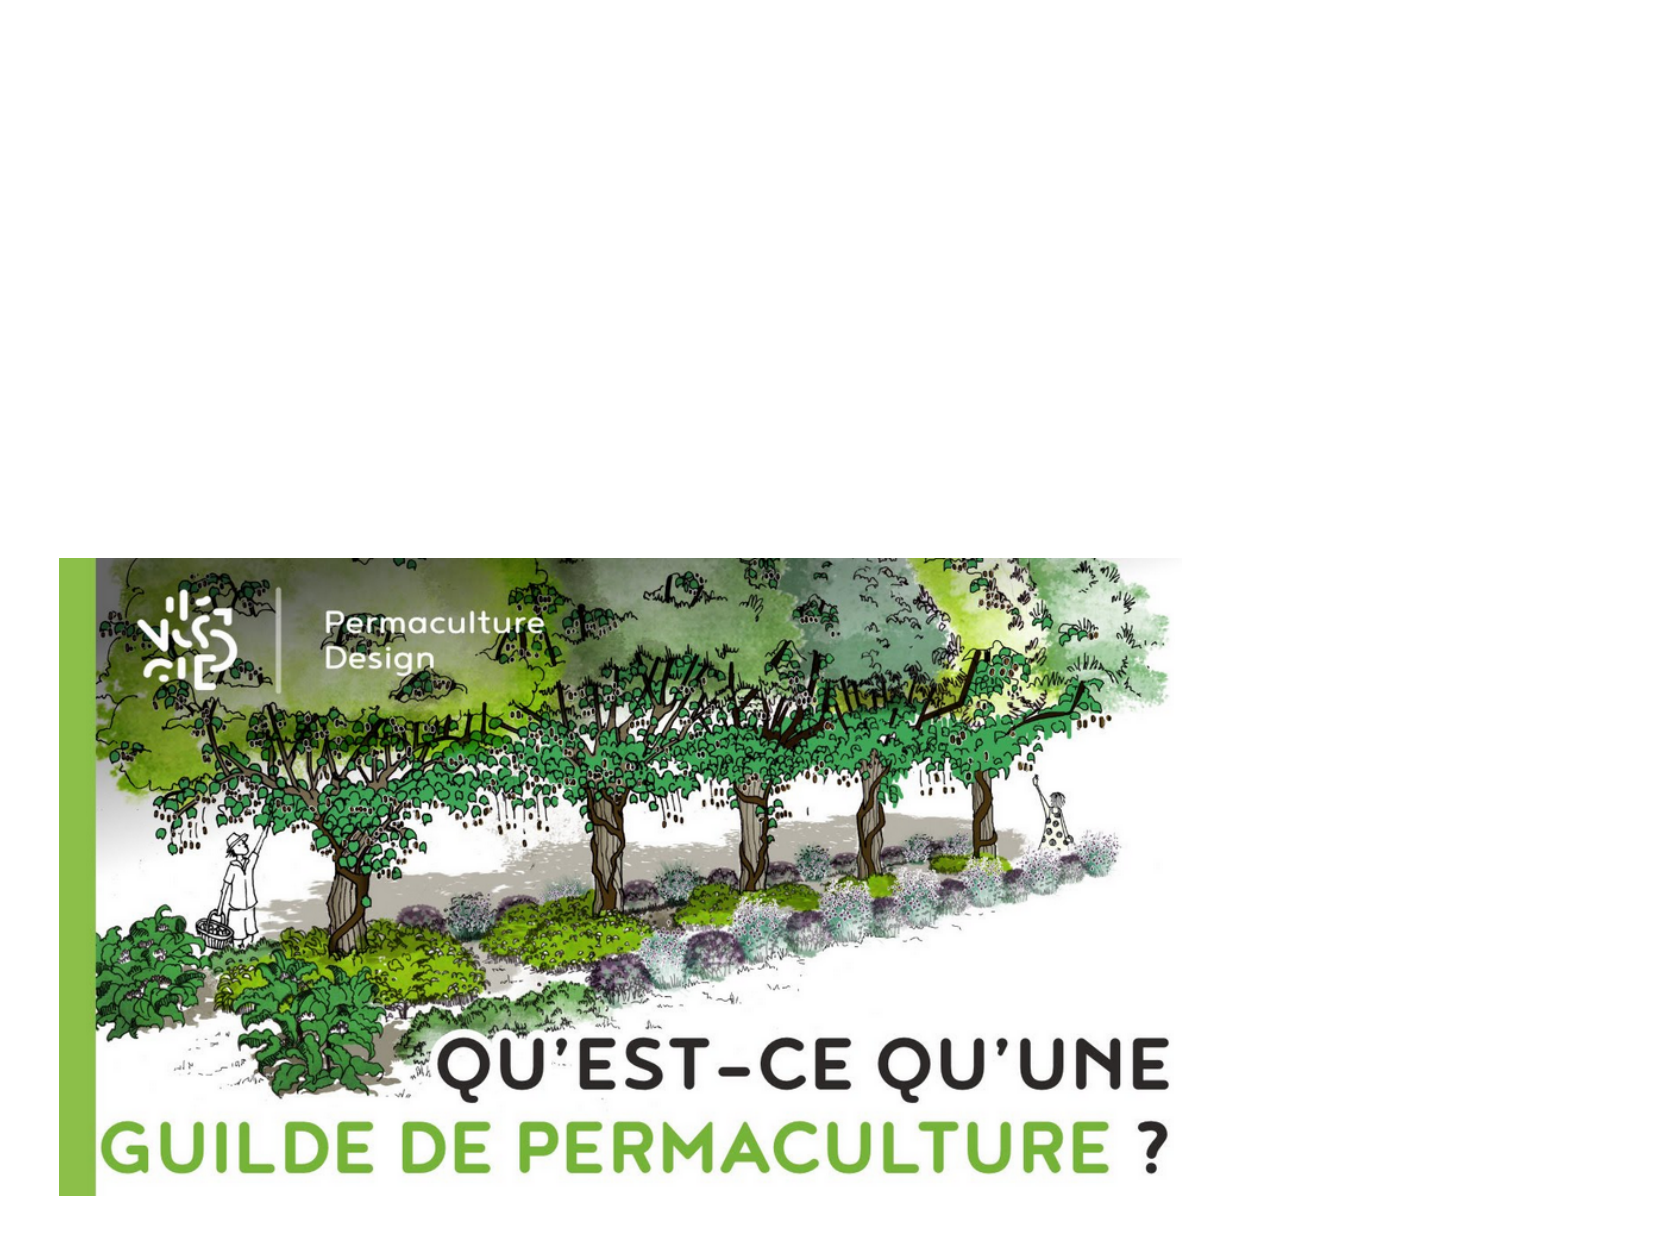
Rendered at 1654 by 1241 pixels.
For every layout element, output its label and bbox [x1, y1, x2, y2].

picture [59, 558, 1182, 1196]
